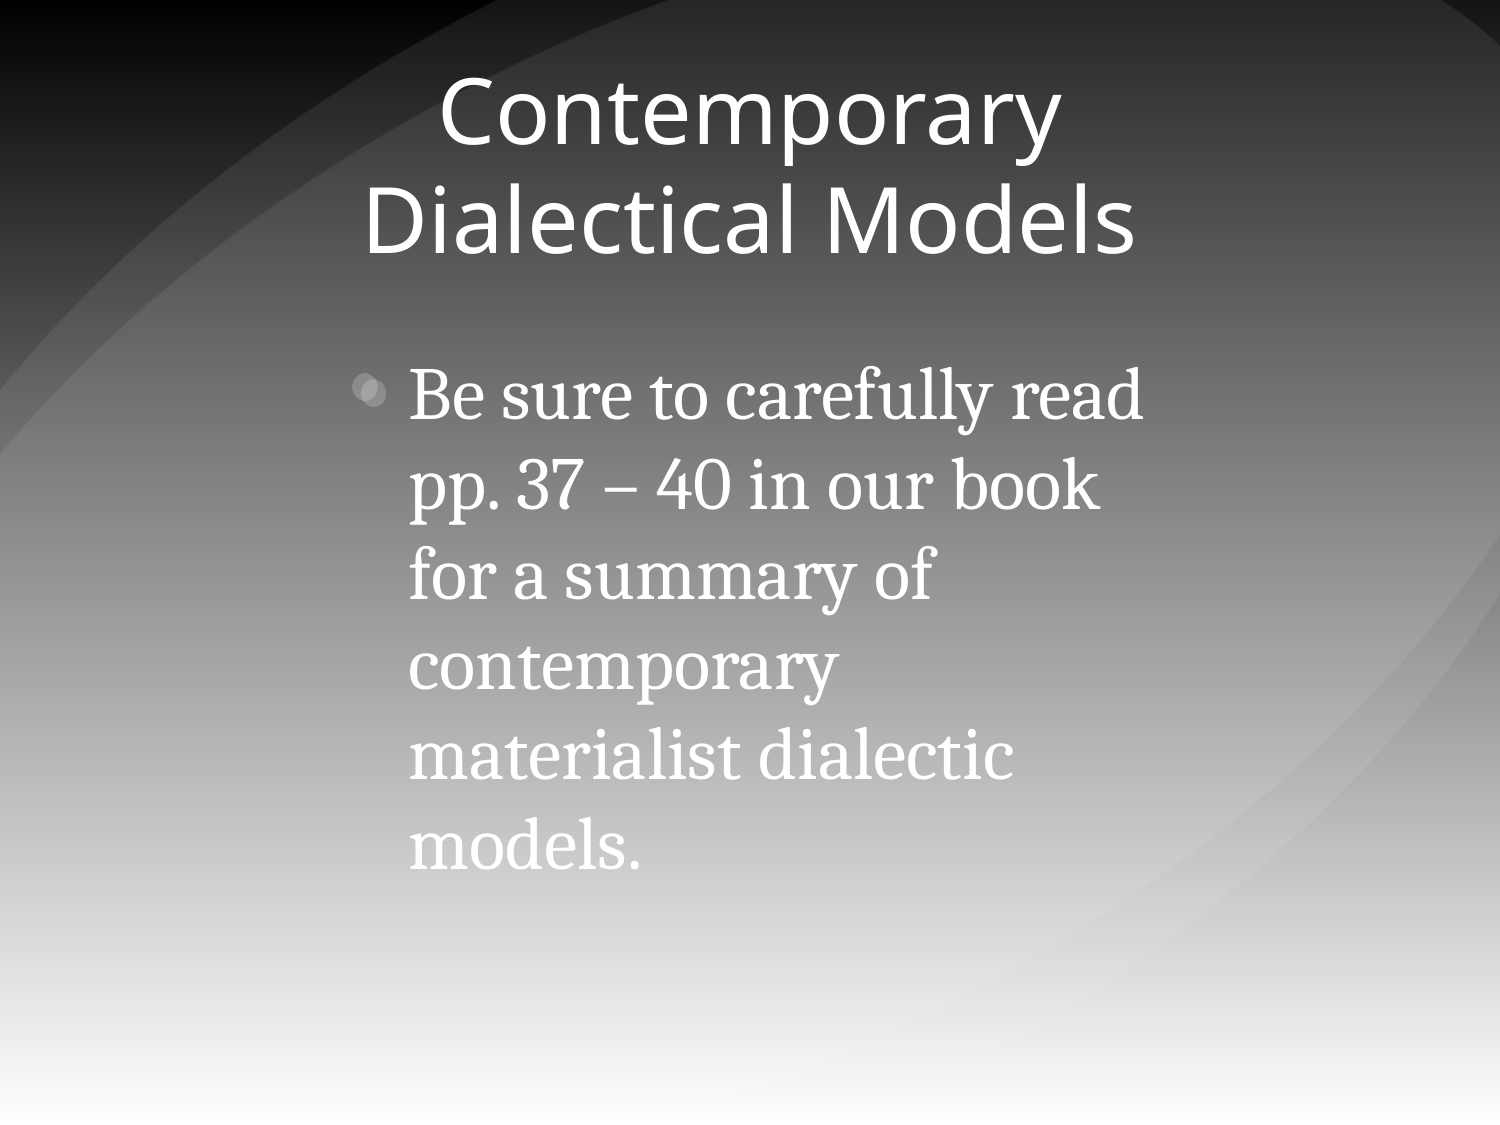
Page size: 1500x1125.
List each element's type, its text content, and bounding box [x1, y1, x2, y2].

title Contemporary Dialectical Models [283, 45, 1216, 288]
list Be sure to carefully read pp. 37 – 40 in our book for a summary of contemporary materialist dialectic models. [337, 337, 1163, 975]
picture [0, 0, 1500, 1125]
